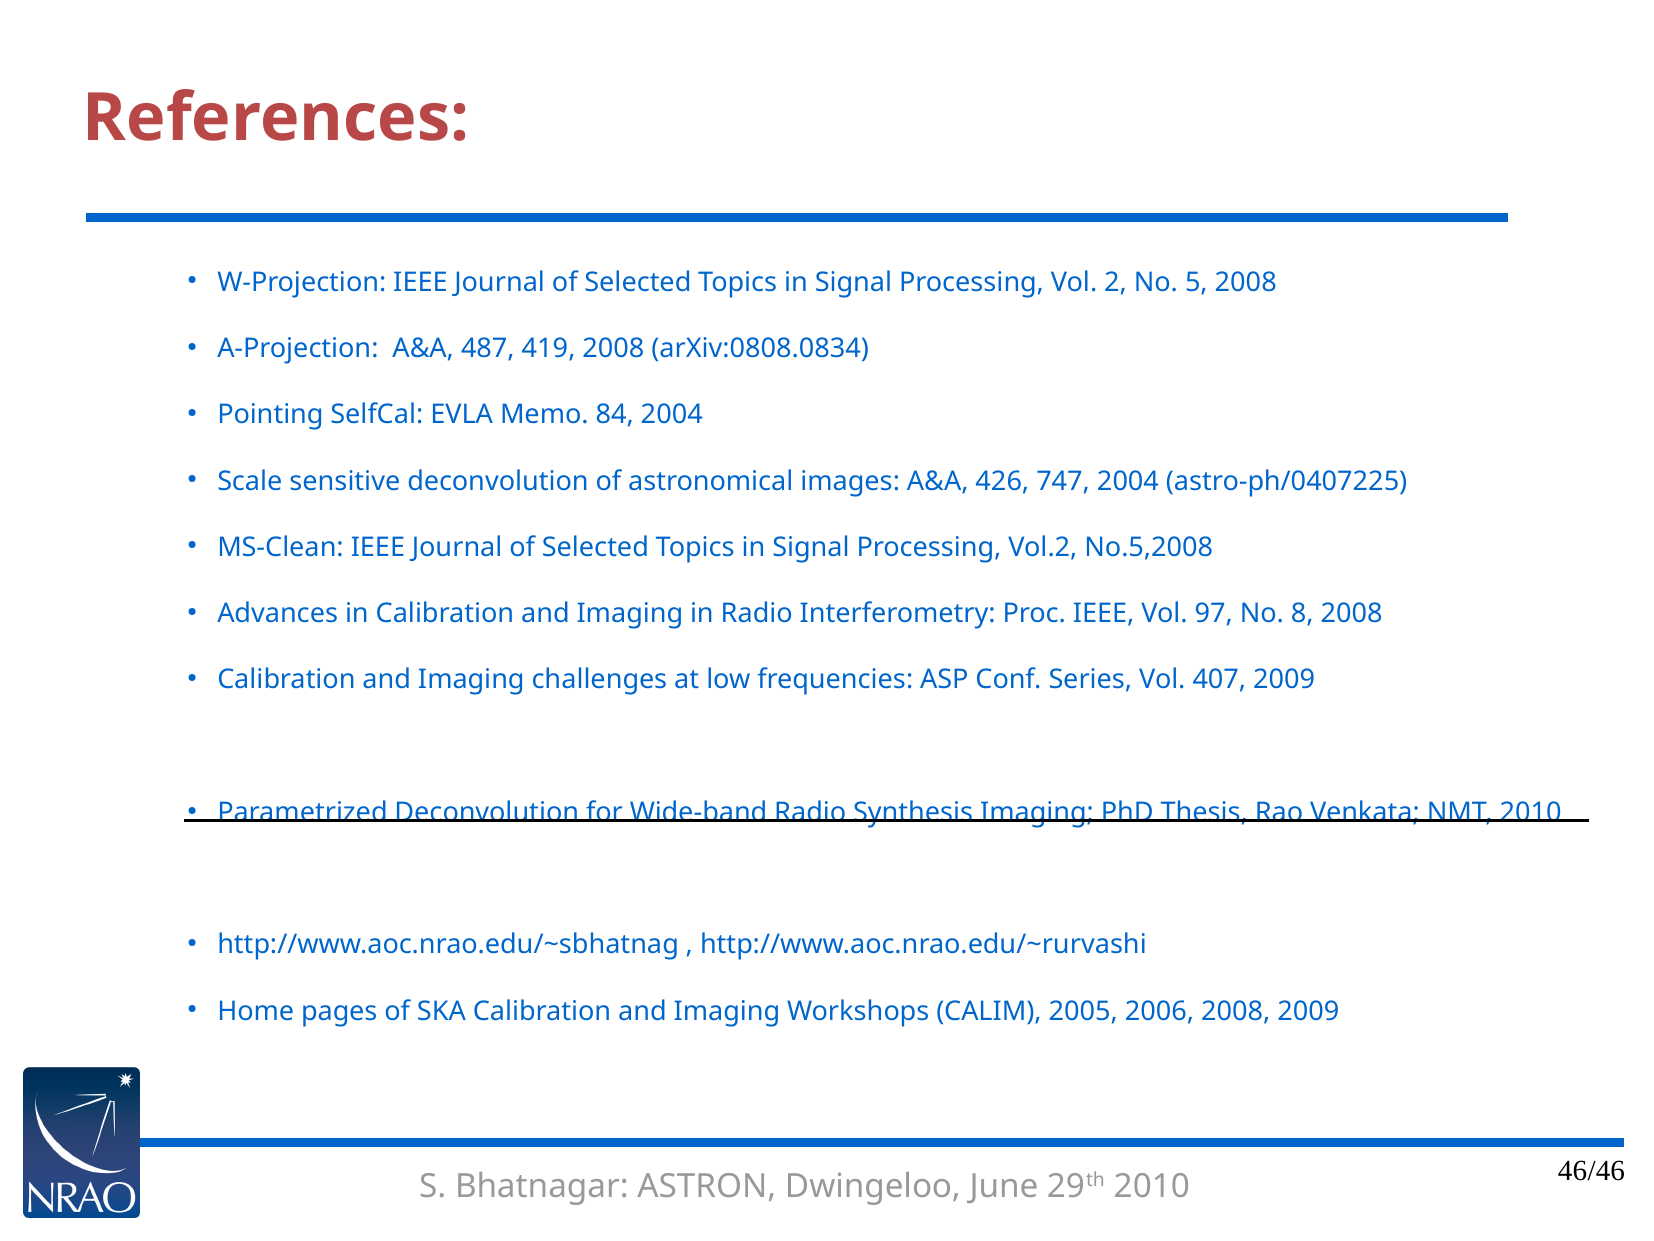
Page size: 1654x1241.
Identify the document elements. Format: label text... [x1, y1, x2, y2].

title References: [82, 49, 1571, 180]
list W-Projection: IEEE Journal of Selected Topics in Signal Processing, Vol. 2, No. 5, 2008 A-Projection: A&A, 487, 419, 2008 (arXiv:0808.0834) Pointing SelfCal: EVLA Memo. 84, 2004 Scale sensitive deconvolution of astronomical images: A&A, 426, 747, 2004 (astro-ph/0407225) MS-Clean: IEEE Journal of Selected Topics in Signal Processing, Vol.2, No.5,2008 Advances in Calibration and Imaging in Radio Interferometry: Proc. IEEE, Vol. 97, No. 8, 2008 Calibration and Imaging challenges at low frequencies: ASP Conf. Series, Vol. 407, 2009 Parametrized Deconvolution for Wide-band Radio Synthesis Imaging; PhD Thesis, Rao Venkata; NMT, 2010 http://www.aoc.nrao.edu/~sbhatnag , http://www.aoc.nrao.edu/~rurvashi Home pages of SKA Calibration and Imaging Workshops (CALIM), 2005, 2006, 2008, 2009 [169, 262, 1578, 1088]
picture [23, 1067, 140, 1218]
